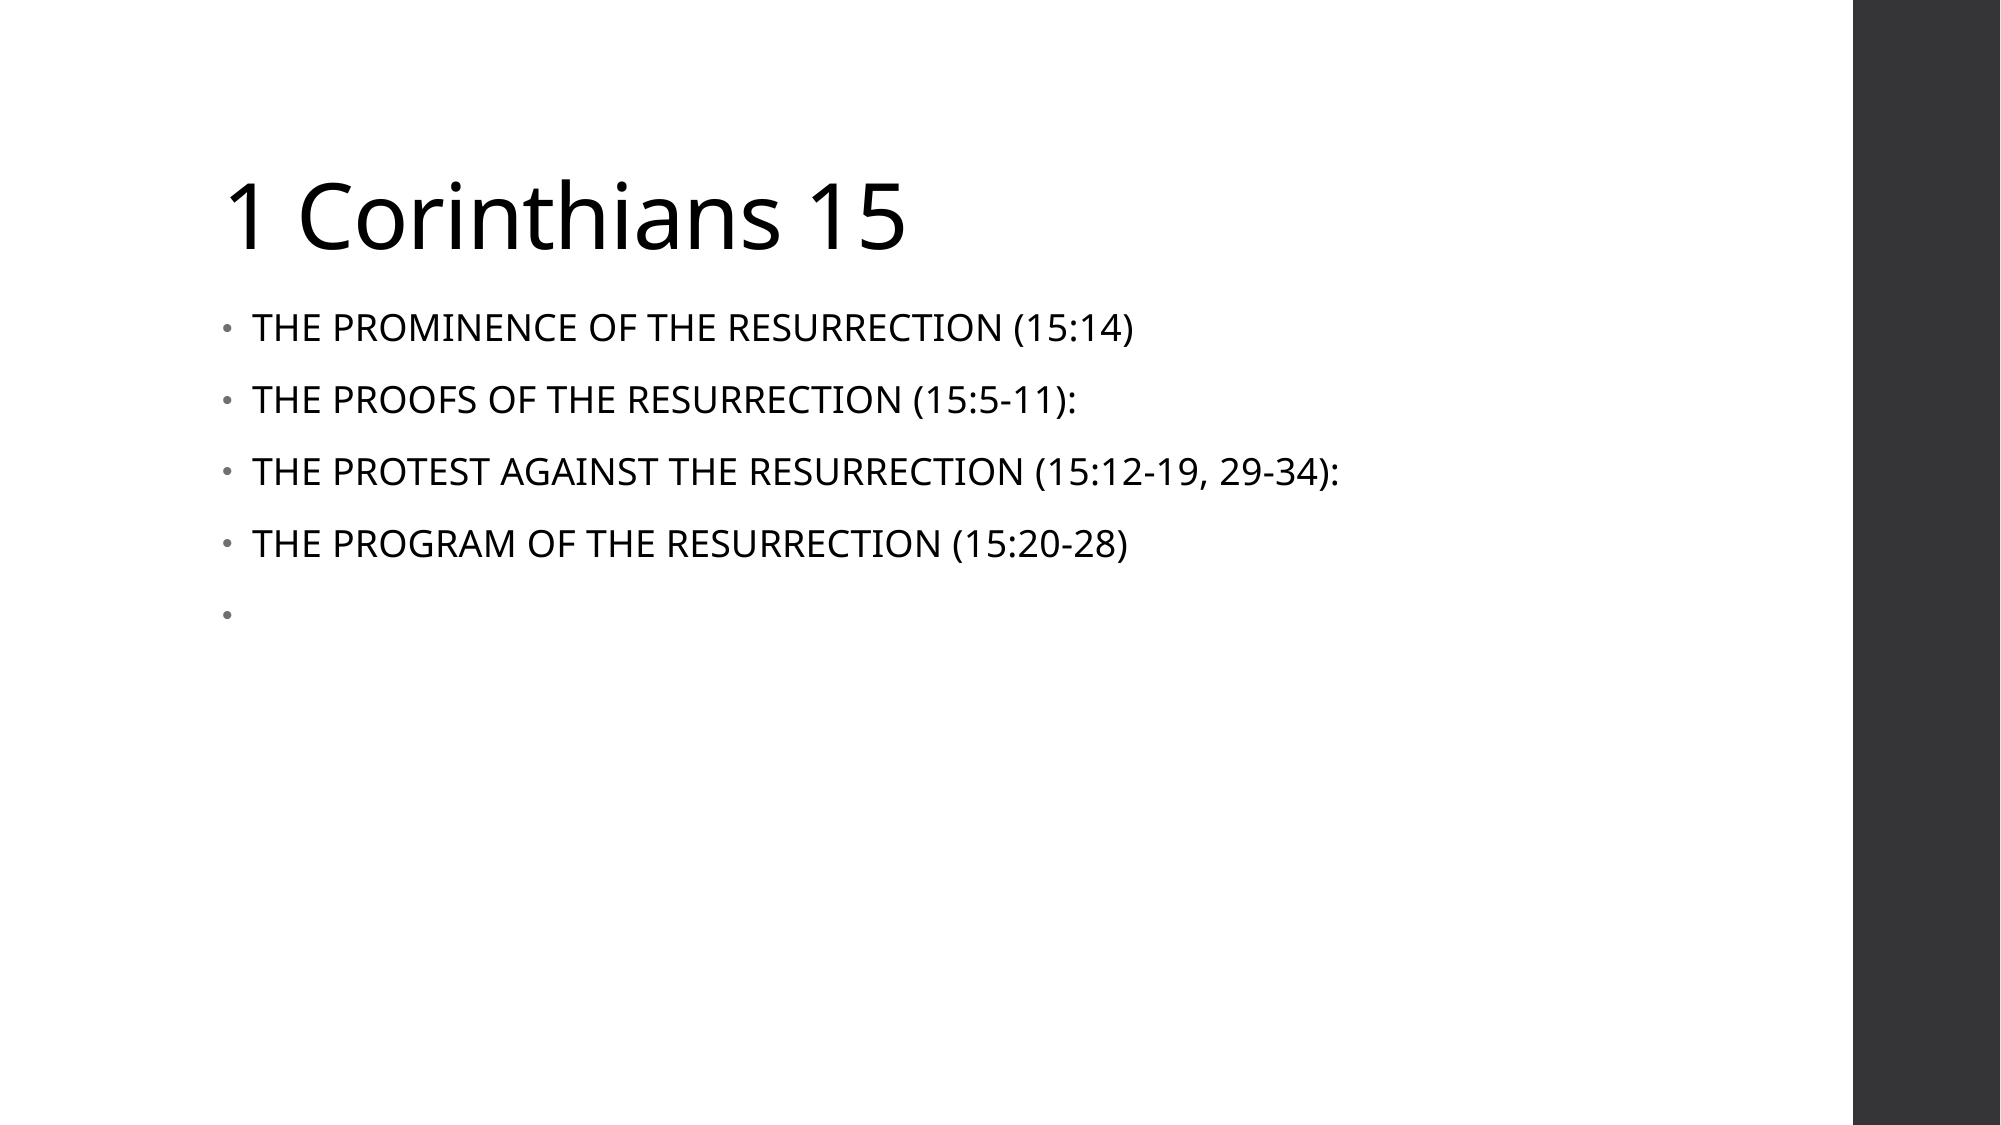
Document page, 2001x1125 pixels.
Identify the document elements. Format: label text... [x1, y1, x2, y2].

title 1 Corinthians 15 [206, 60, 1797, 278]
list THE PROMINENCE OF THE RESURRECTION (15:14) THE PROOFS OF THE RESURRECTION (15:5-11): THE PROTEST AGAINST THE RESURRECTION (15:12-19, 29-34): THE PROGRAM OF THE RESURRECTION (15:20-28) [206, 299, 1617, 1014]
